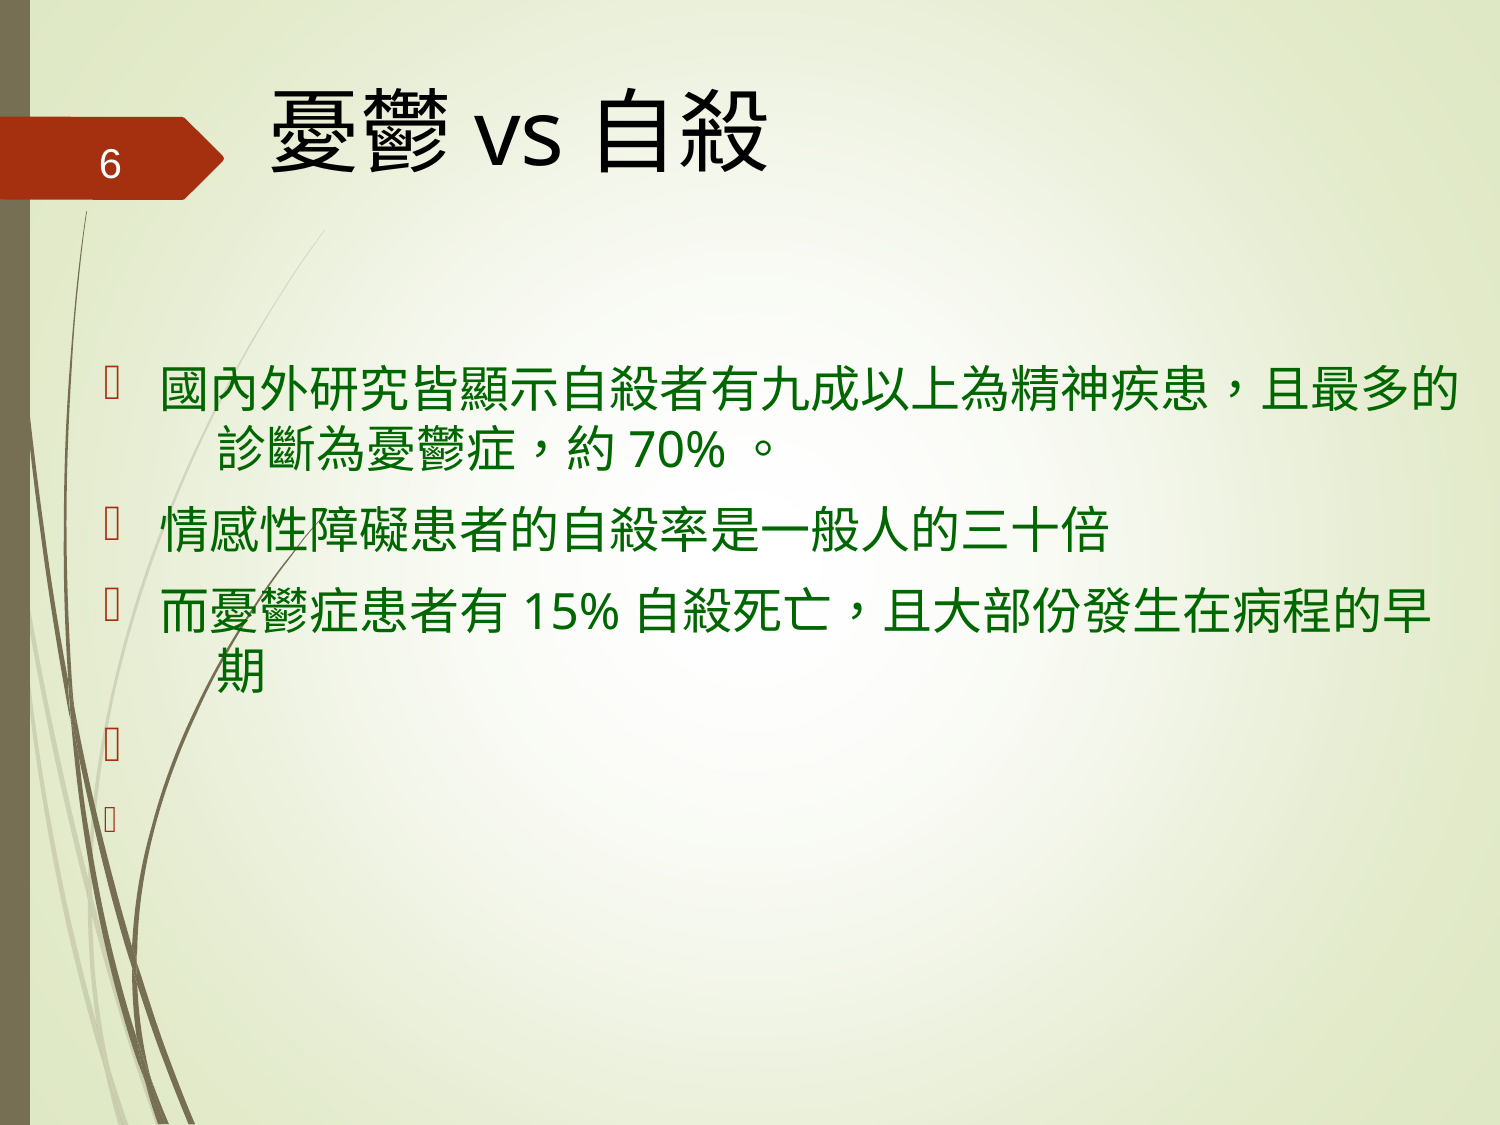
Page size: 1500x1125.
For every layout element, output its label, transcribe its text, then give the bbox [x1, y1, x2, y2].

text_box [83, 129, 180, 190]
list 國內外研究皆顯示自殺者有九成以上為精神疾患，且最多的診斷為憂鬱症，約70%。 情感性障礙患者的自殺率是一般人的三十倍 而憂鬰症患者有15%自殺死亡，且大部份發生在病程的早期 [88, 350, 1483, 1093]
title 憂鬱vs自殺 [253, 66, 1500, 254]
